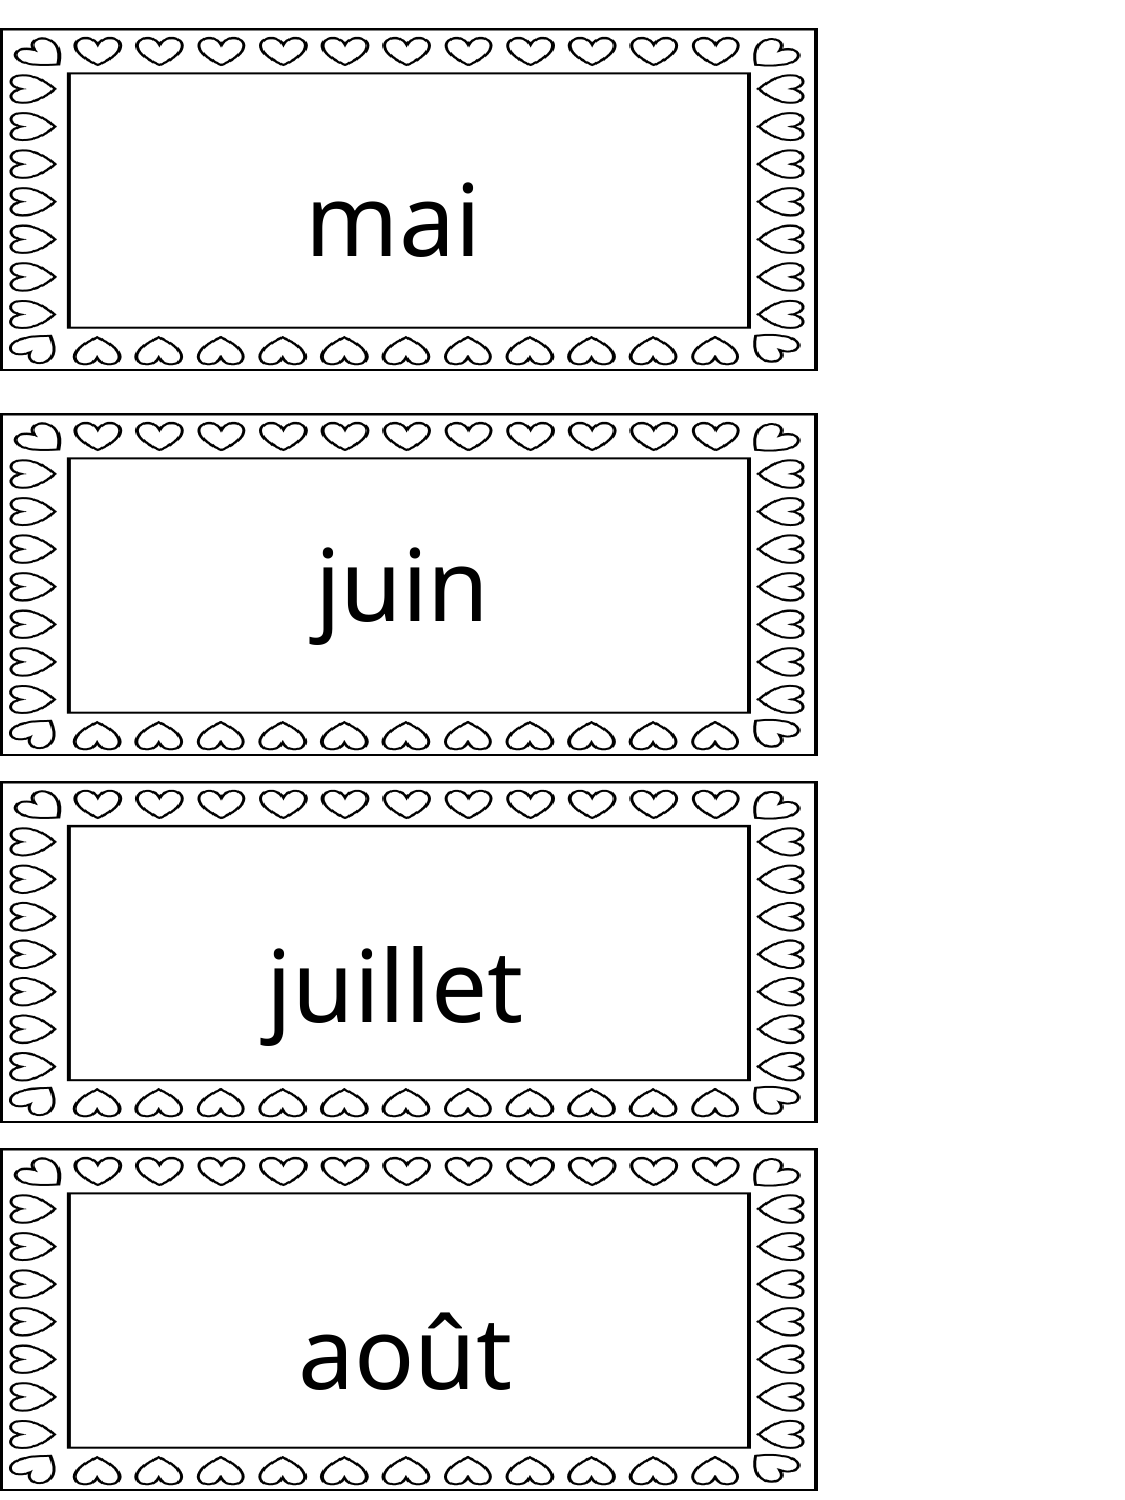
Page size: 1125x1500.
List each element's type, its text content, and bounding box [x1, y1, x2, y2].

picture [0, 28, 818, 371]
picture [0, 1148, 818, 1491]
picture [0, 413, 818, 756]
text_box juin [300, 514, 505, 649]
text_box mai [291, 149, 496, 284]
picture [0, 781, 818, 1123]
text_box août [284, 1282, 528, 1417]
text_box juillet [252, 915, 539, 1050]
